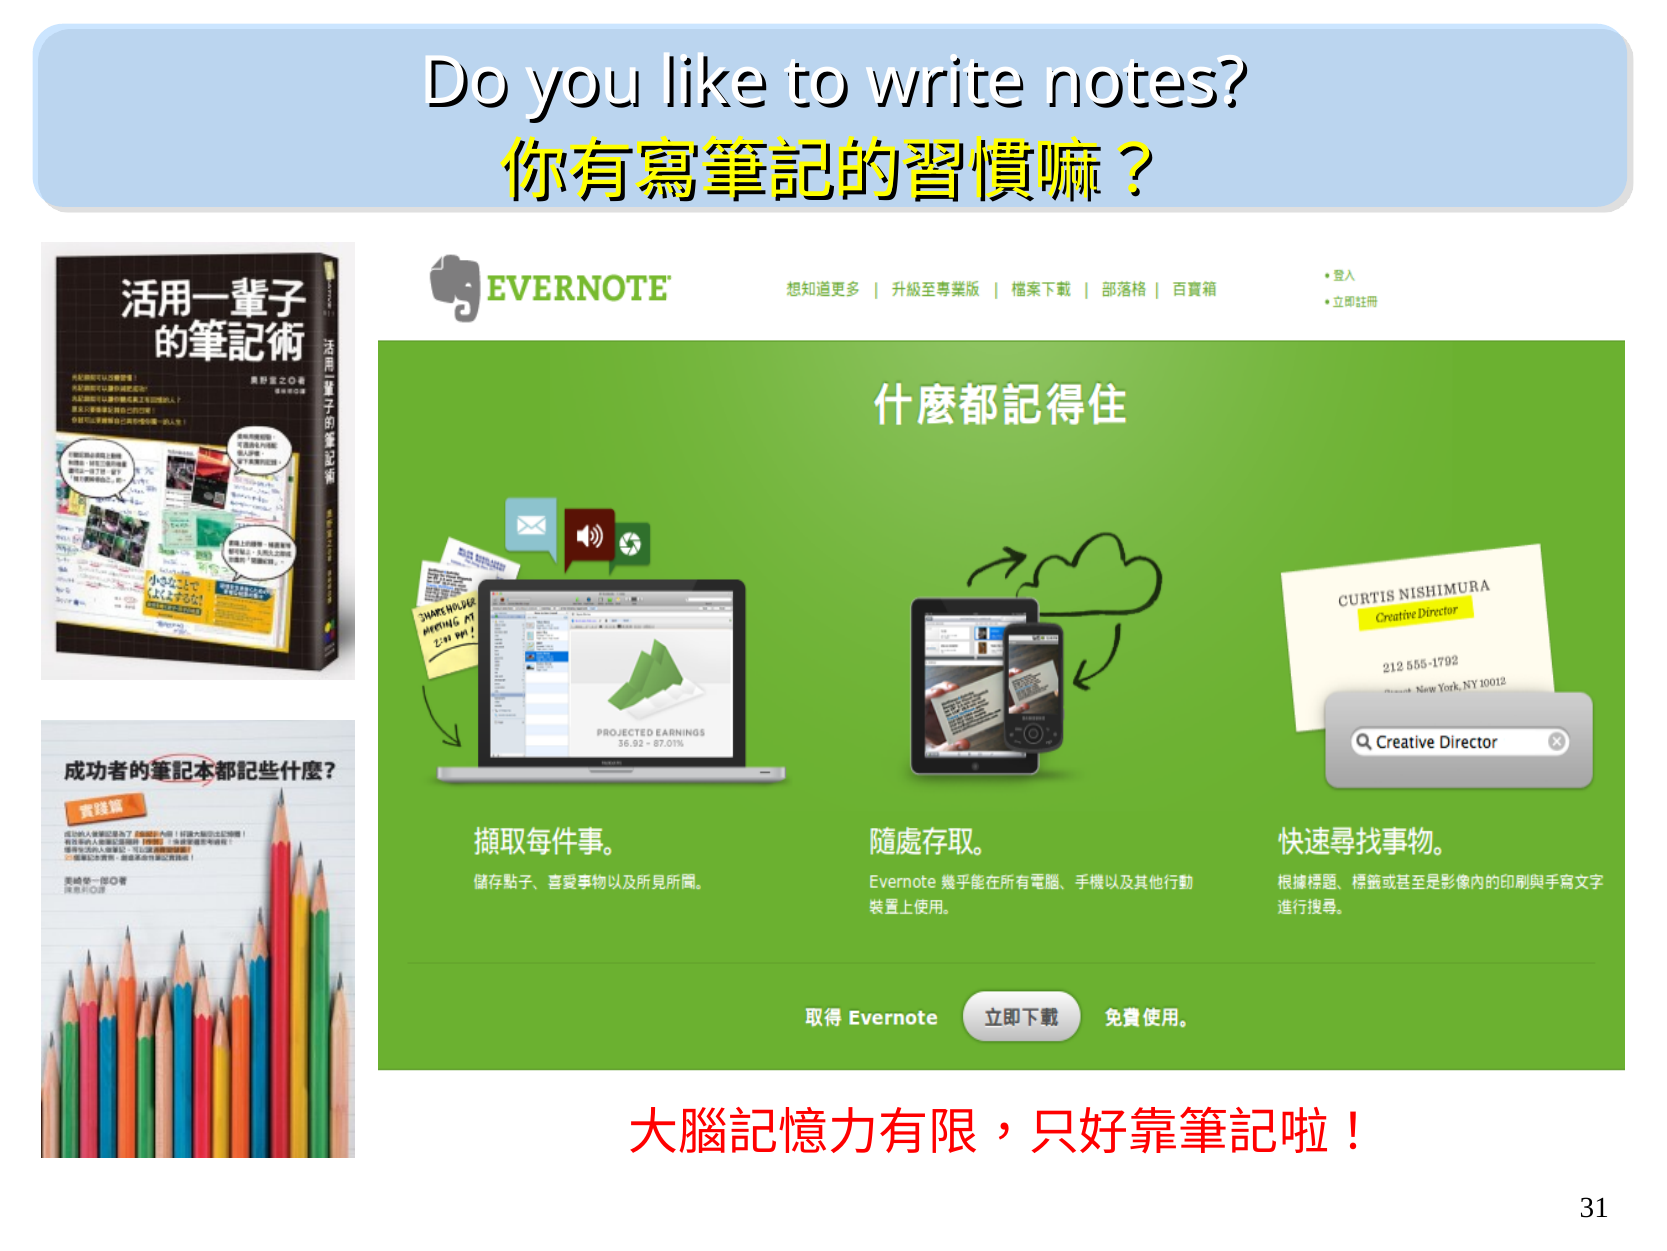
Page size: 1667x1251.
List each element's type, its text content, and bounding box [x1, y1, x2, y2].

title Do you like to write notes? 你有寫筆記的習慣嘛？ [125, 26, 1542, 207]
picture [378, 230, 1625, 1080]
text_box 大腦記憶力有限，只好靠筆記啦！ [383, 1092, 1625, 1168]
text_box [32, 23, 1628, 207]
picture [41, 720, 355, 1158]
picture [41, 242, 355, 680]
